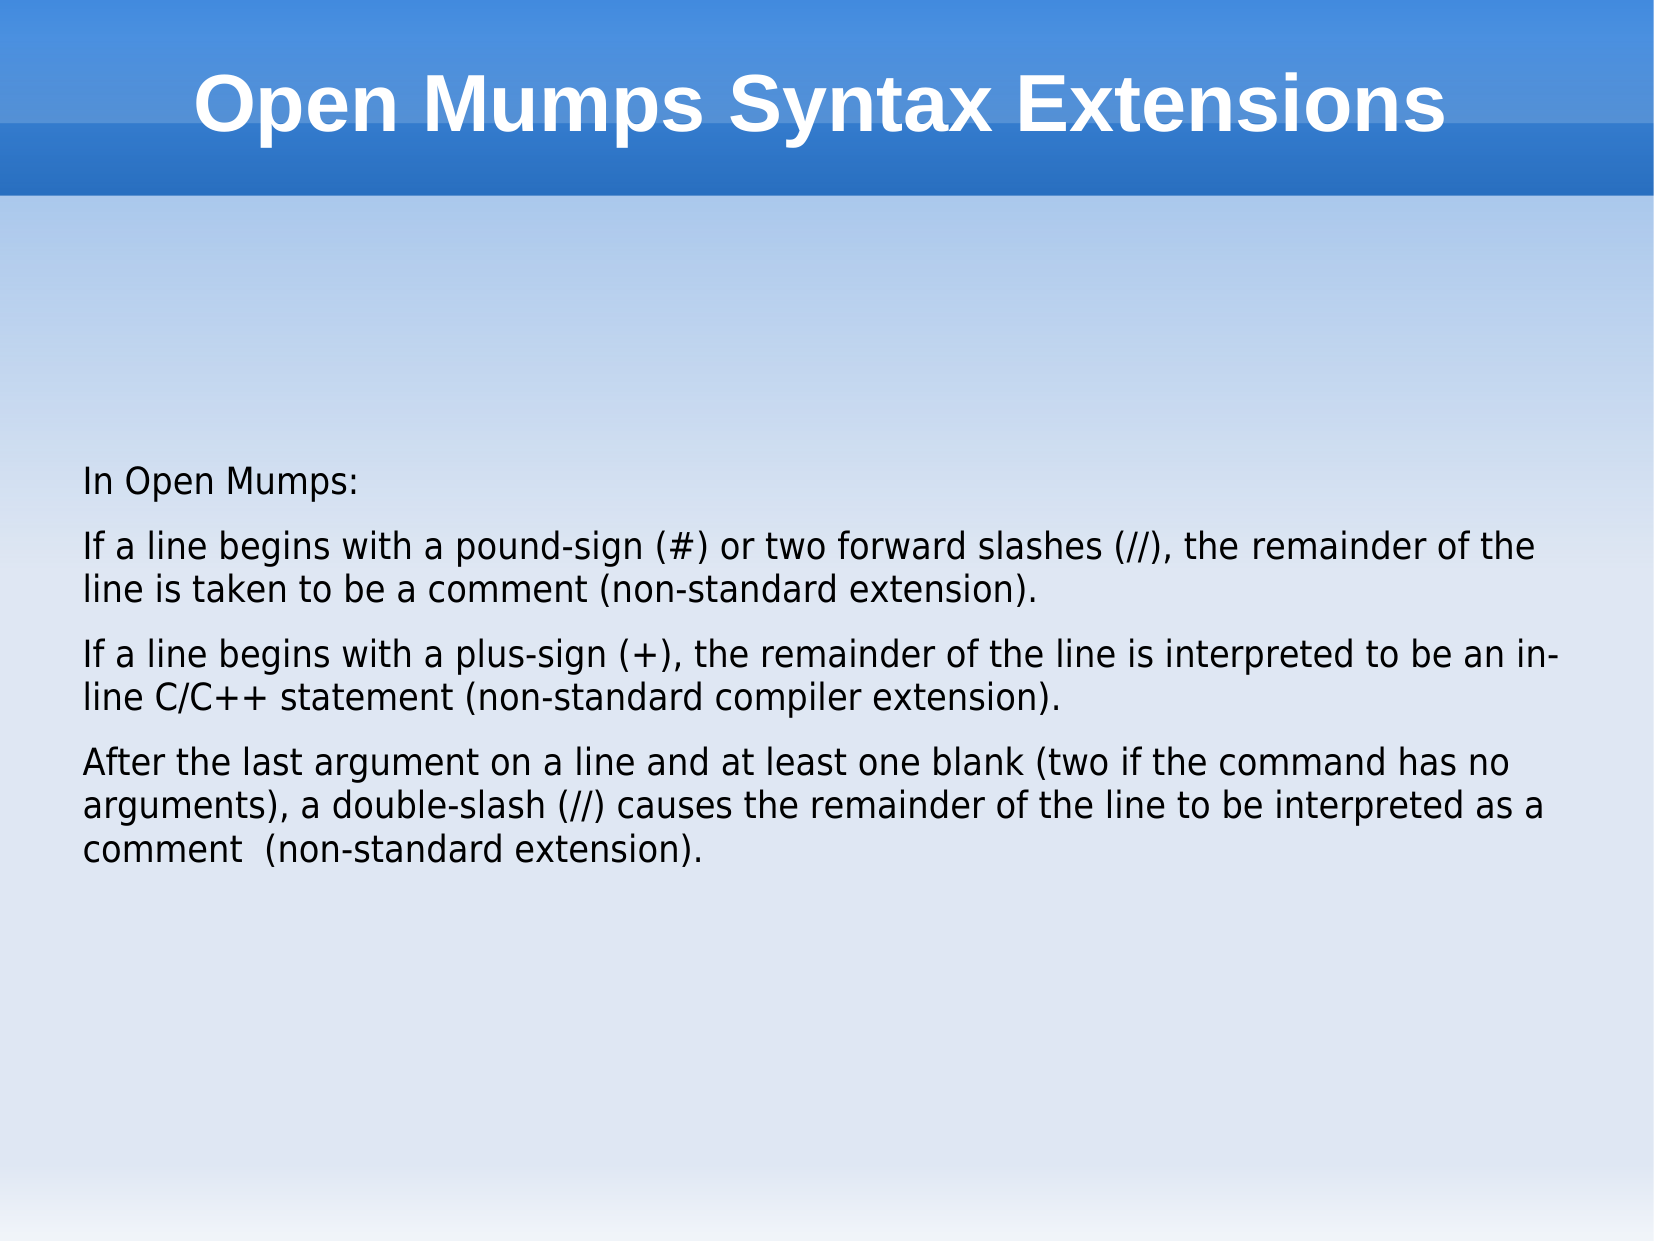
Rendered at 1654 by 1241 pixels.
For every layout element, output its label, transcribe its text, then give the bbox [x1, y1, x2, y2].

title Open Mumps Syntax Extensions [76, 0, 1565, 208]
subtitle In Open Mumps: If a line begins with a pound-sign (#) or two forward slashes (//), the remainder of the line is taken to be a comment (non-standard extension). If a line begins with a plus-sign (+), the remainder of the line is interpreted to be an in-line C/C++ statement (non-standard compiler extension). After the last argument on a line and at least one blank (two if the command has no arguments), a double-slash (//) causes the remainder of the line to be interpreted as a comment (non-standard extension). [82, 290, 1571, 1109]
picture [0, 0, 1654, 1241]
